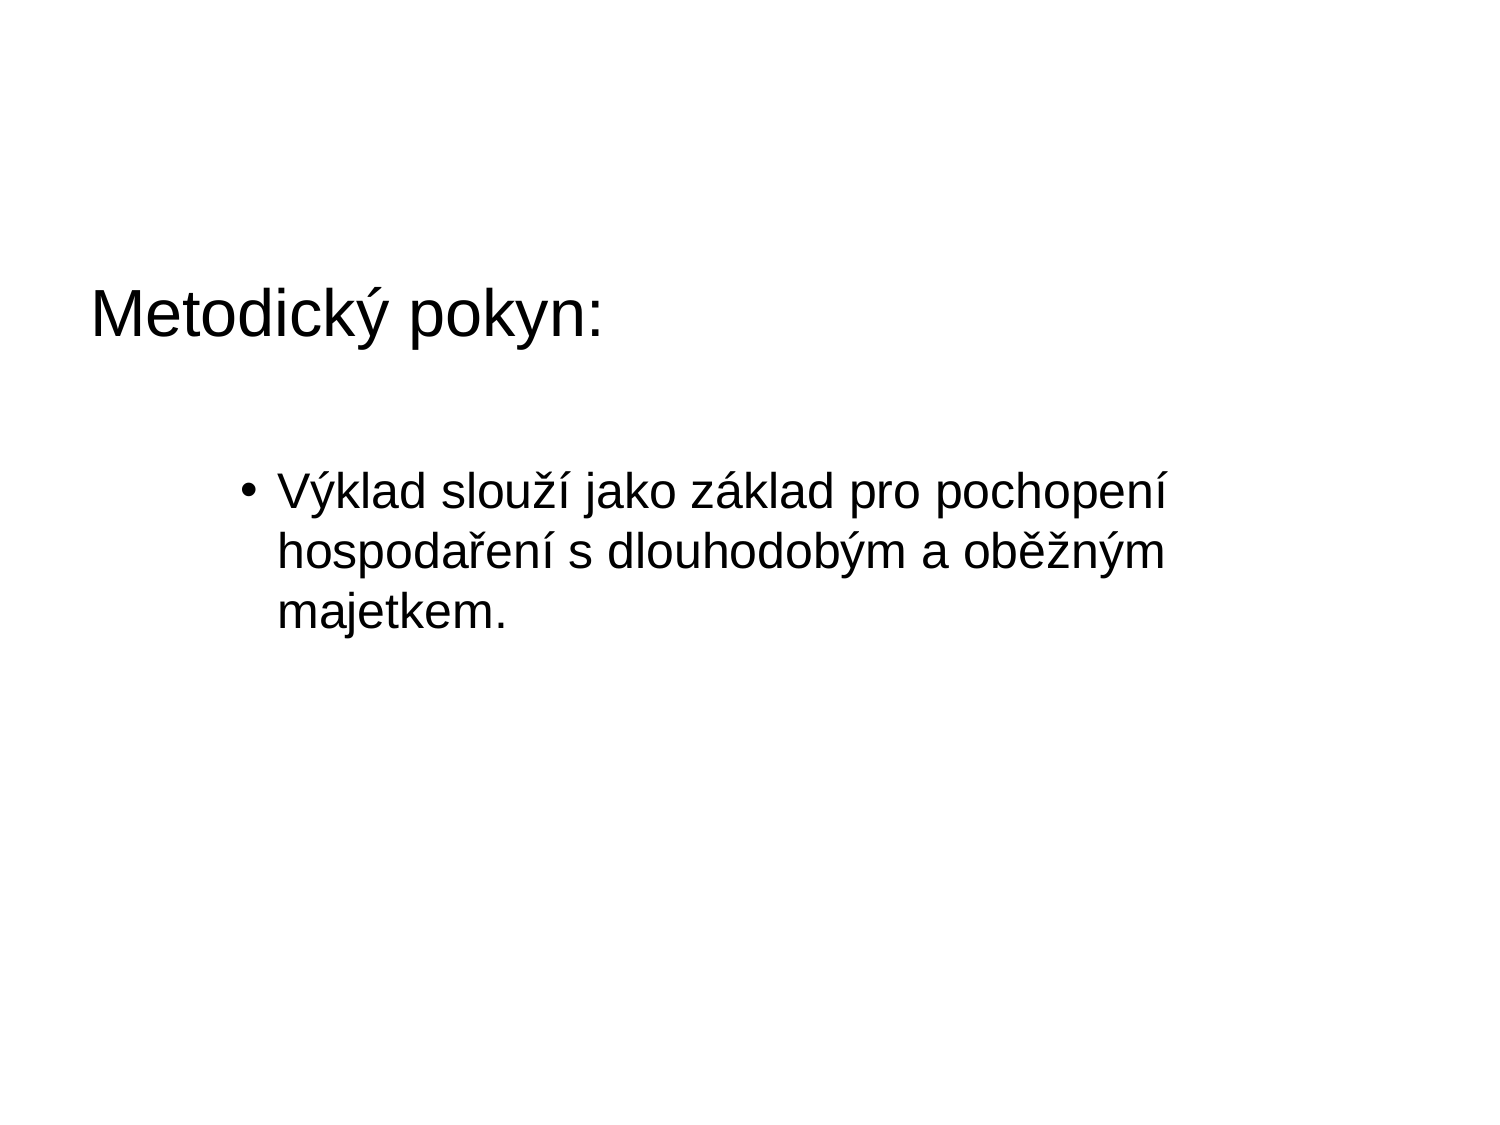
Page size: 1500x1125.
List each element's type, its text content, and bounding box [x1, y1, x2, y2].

list Metodický pokyn: Výklad slouží jako základ pro pochopení hospodaření s dlouhodobým a oběžným majetkem. [75, 262, 1426, 1006]
